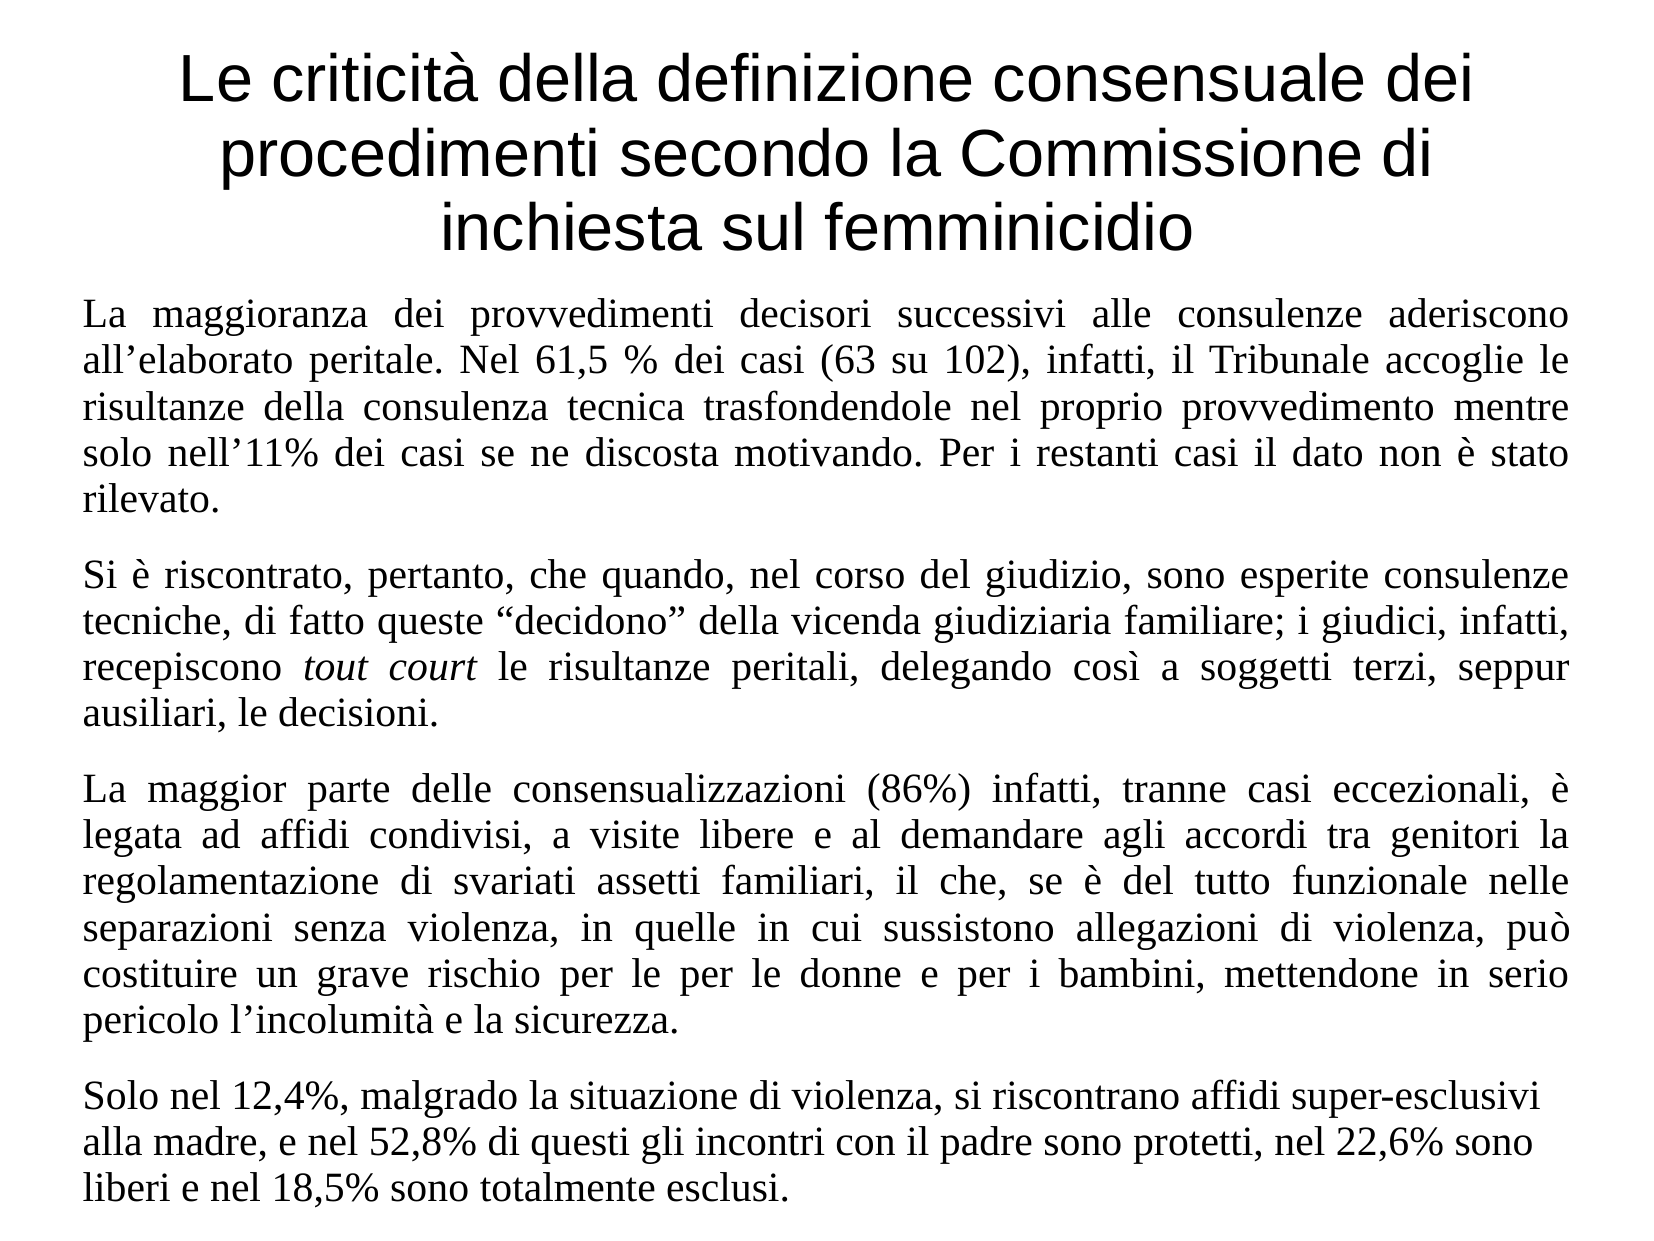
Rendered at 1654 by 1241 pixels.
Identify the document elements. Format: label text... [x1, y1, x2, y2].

list La maggioranza dei provvedimenti decisori successivi alle consulenze aderiscono all’elaborato peritale. Nel 61,5 % dei casi (63 su 102), infatti, il Tribunale accoglie le risultanze della consulenza tecnica trasfondendole nel proprio provvedimento mentre solo nell’11% dei casi se ne discosta motivando. Per i restanti casi il dato non è stato rilevato. Si è riscontrato, pertanto, che quando, nel corso del giudizio, sono esperite consulenze tecniche, di fatto queste “decidono” della vicenda giudiziaria familiare; i giudici, infatti, recepiscono tout court le risultanze peritali, delegando così a soggetti terzi, seppur ausiliari, le decisioni. La maggior parte delle consensualizzazioni (86%) infatti, tranne casi eccezionali, è legata ad affidi condivisi, a visite libere e al demandare agli accordi tra genitori la regolamentazione di svariati assetti familiari, il che, se è del tutto funzionale nelle separazioni senza violenza, in quelle in cui sussistono allegazioni di violenza, può costituire un grave rischio per le per le donne e per i bambini, mettendone in serio pericolo l’incolumità e la sicurezza. Solo nel 12,4%, malgrado la situazione di violenza, si riscontrano affidi super-esclusivi alla madre, e nel 52,8% di questi gli incontri con il padre sono protetti, nel 22,6% sono liberi e nel 18,5% sono totalmente esclusi. [82, 290, 1571, 1207]
title Le criticità della definizione consensuale dei procedimenti secondo la Commissione di inchiesta sul femminicidio [82, 41, 1571, 265]
